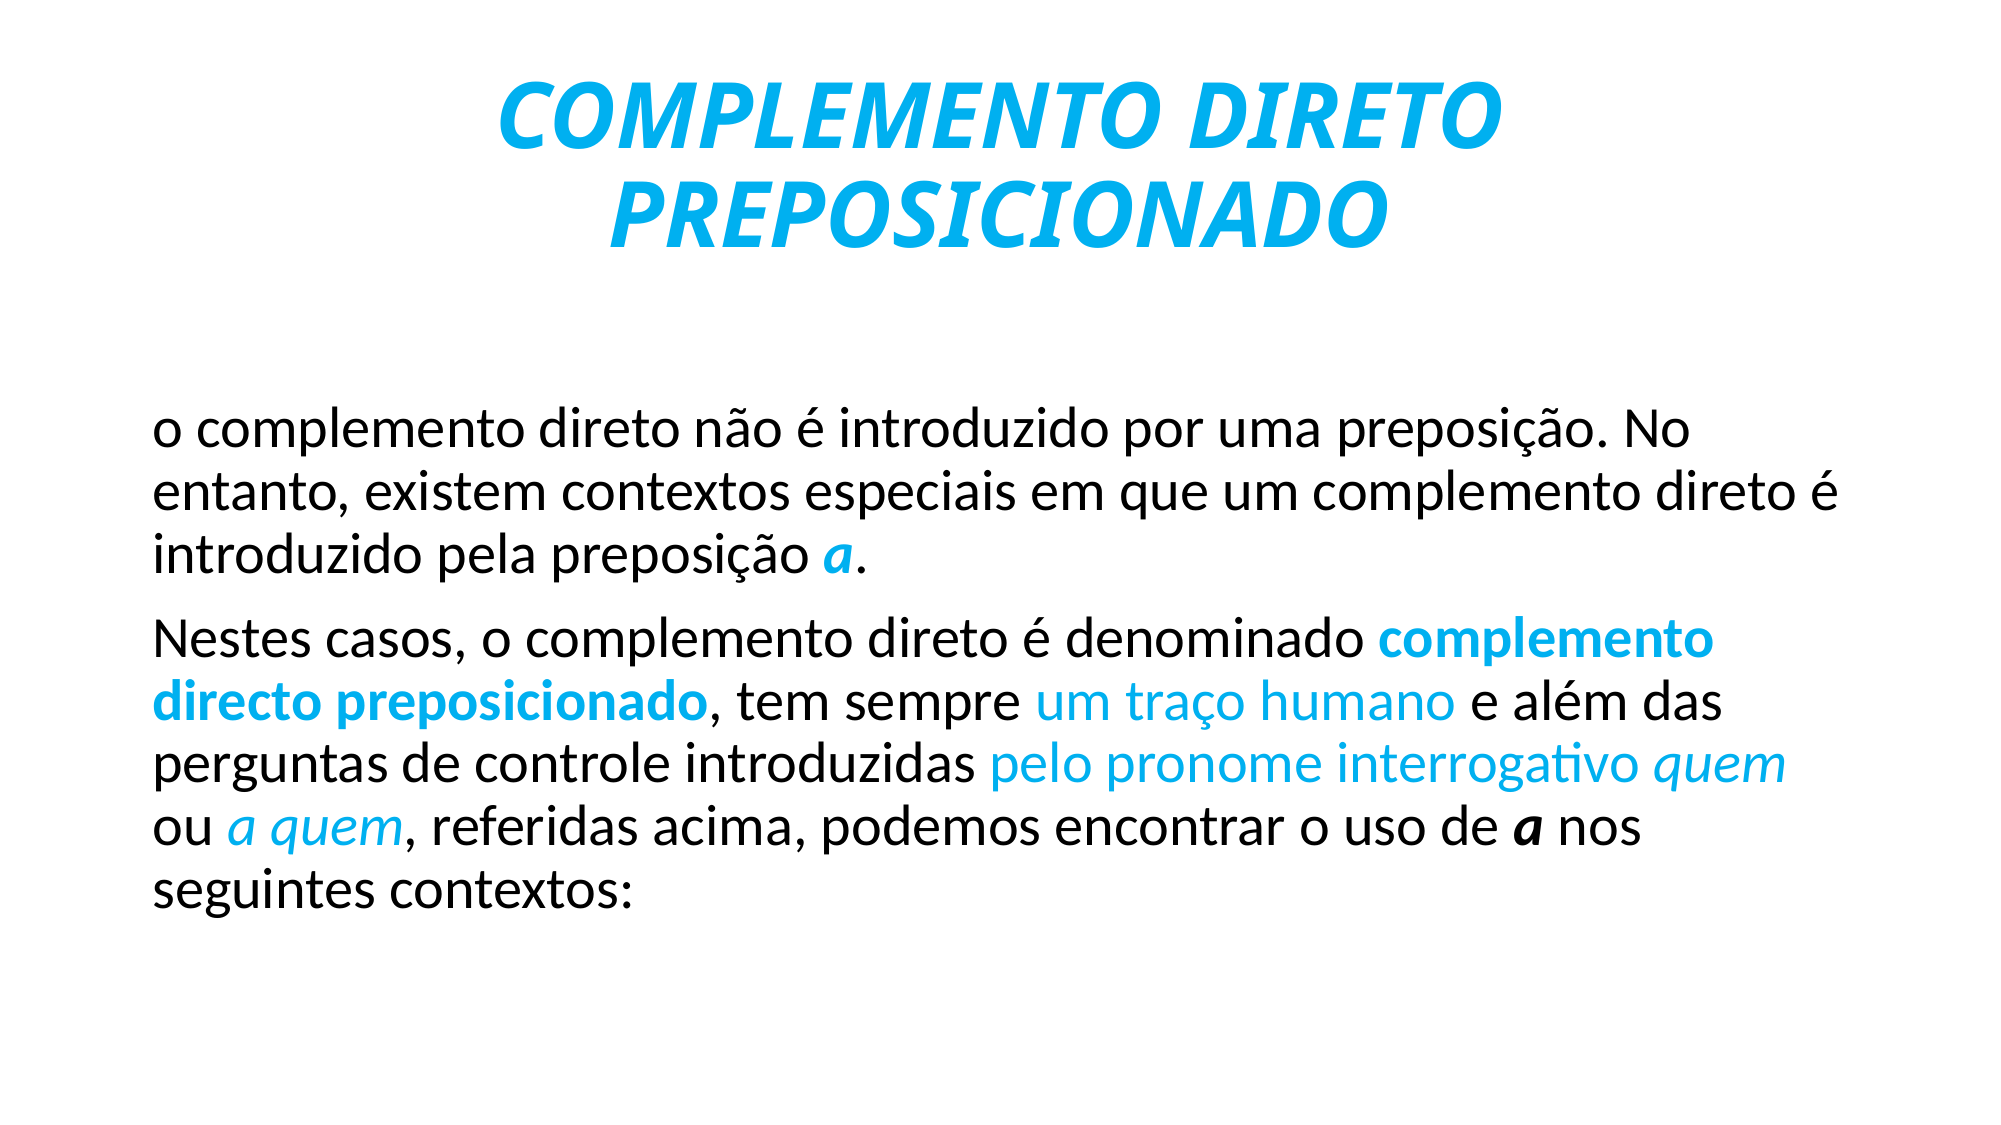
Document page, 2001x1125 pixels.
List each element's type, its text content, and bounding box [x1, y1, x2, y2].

list o complemento direto não é introduzido por uma preposição. No entanto, existem contextos especiais em que um complemento direto é introduzido pela preposição a. Nestes casos, o complemento direto é denominado complemento directo preposicionado, tem sempre um traço humano e além das perguntas de controle introduzidas pelo pronome interrogativo quem ou a quem, referidas acima, podemos encontrar o uso de a nos seguintes contextos: [137, 299, 1863, 1014]
title COMPLEMENTO DIRETO PREPOSICIONADO [137, 59, 1863, 278]
